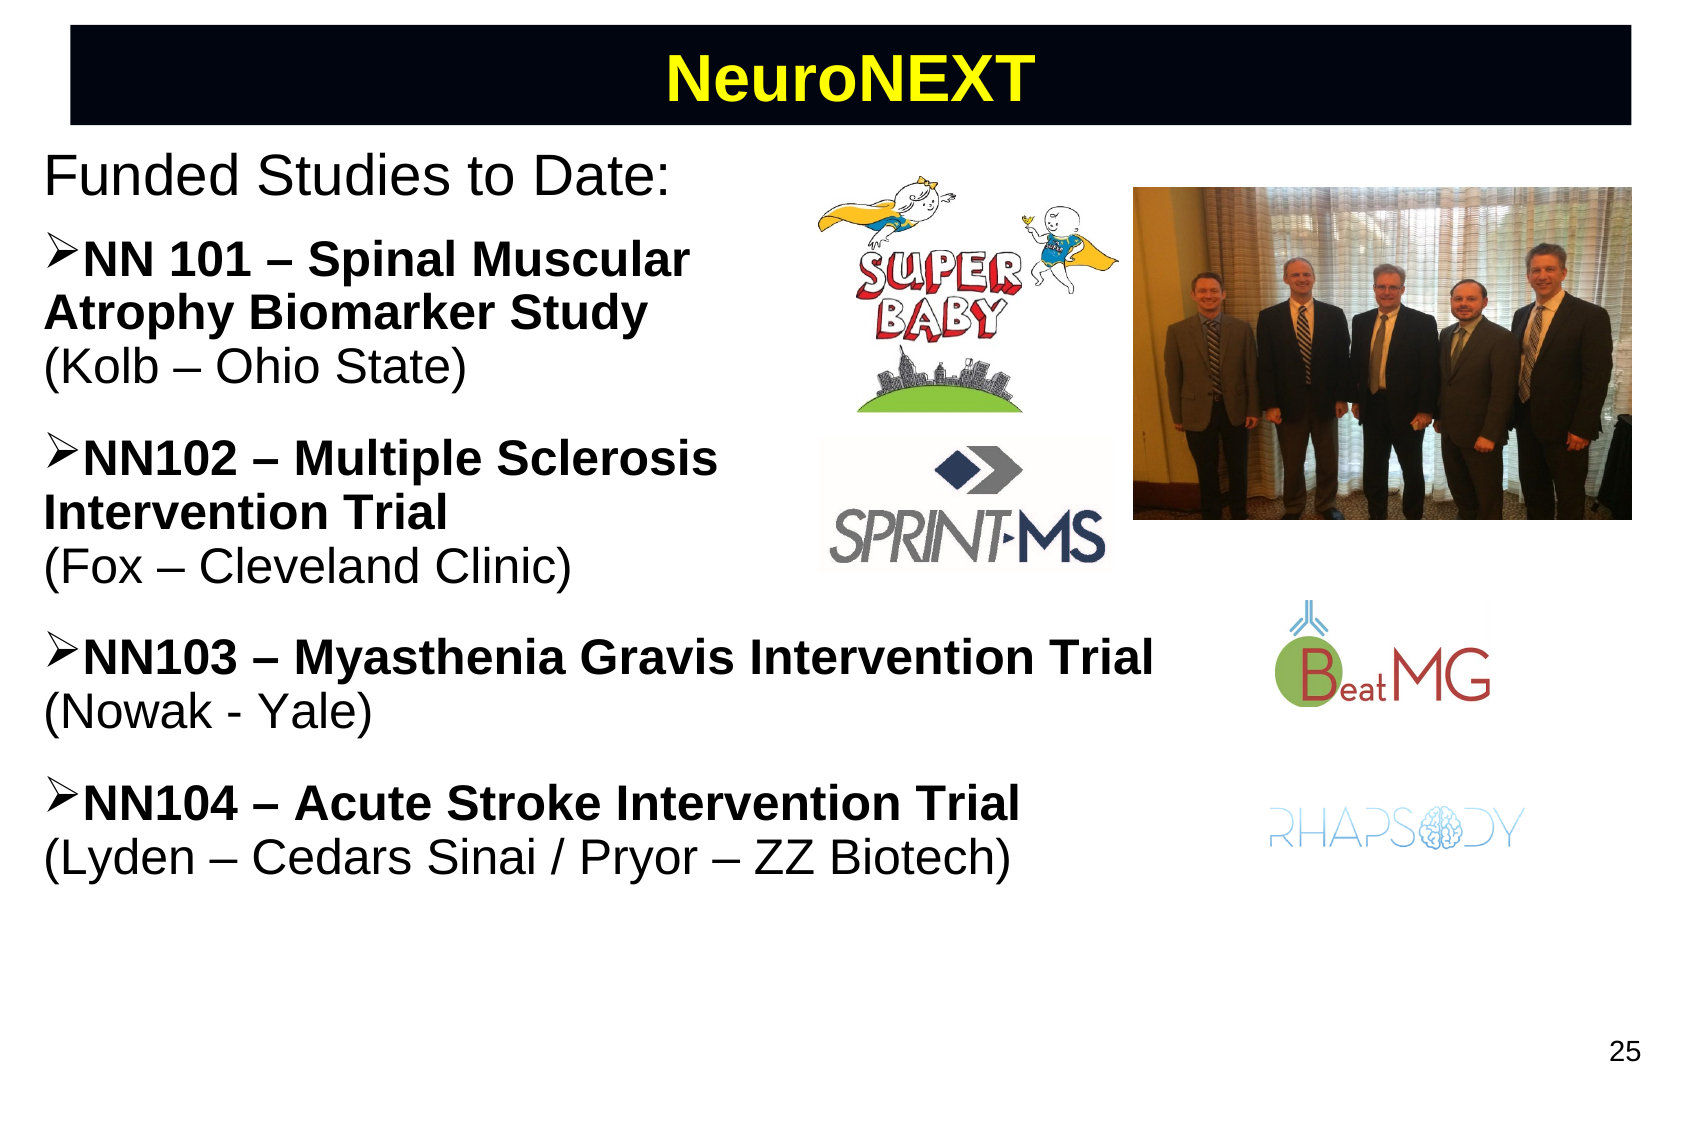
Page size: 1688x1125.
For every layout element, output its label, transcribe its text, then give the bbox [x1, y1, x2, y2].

text_box NeuroNEXT [70, 24, 1632, 126]
picture [1133, 187, 1632, 520]
list Funded Studies to Date: NN 101 – Spinal Muscular Atrophy Biomarker Study (Kolb – Ohio State) NN102 – Multiple Sclerosis Intervention Trial (Fox – Cleveland Clinic) NN103 – Myasthenia Gravis Intervention Trial (Nowak - Yale) NN104 – Acute Stroke Intervention Trial (Lyden – Cedars Sinai / Pryor – ZZ Biotech) [28, 137, 1632, 1051]
picture [818, 437, 1113, 573]
picture [1262, 749, 1532, 903]
picture [818, 176, 1119, 413]
text_box <number> [1568, 1025, 1657, 1101]
picture [1275, 600, 1490, 707]
